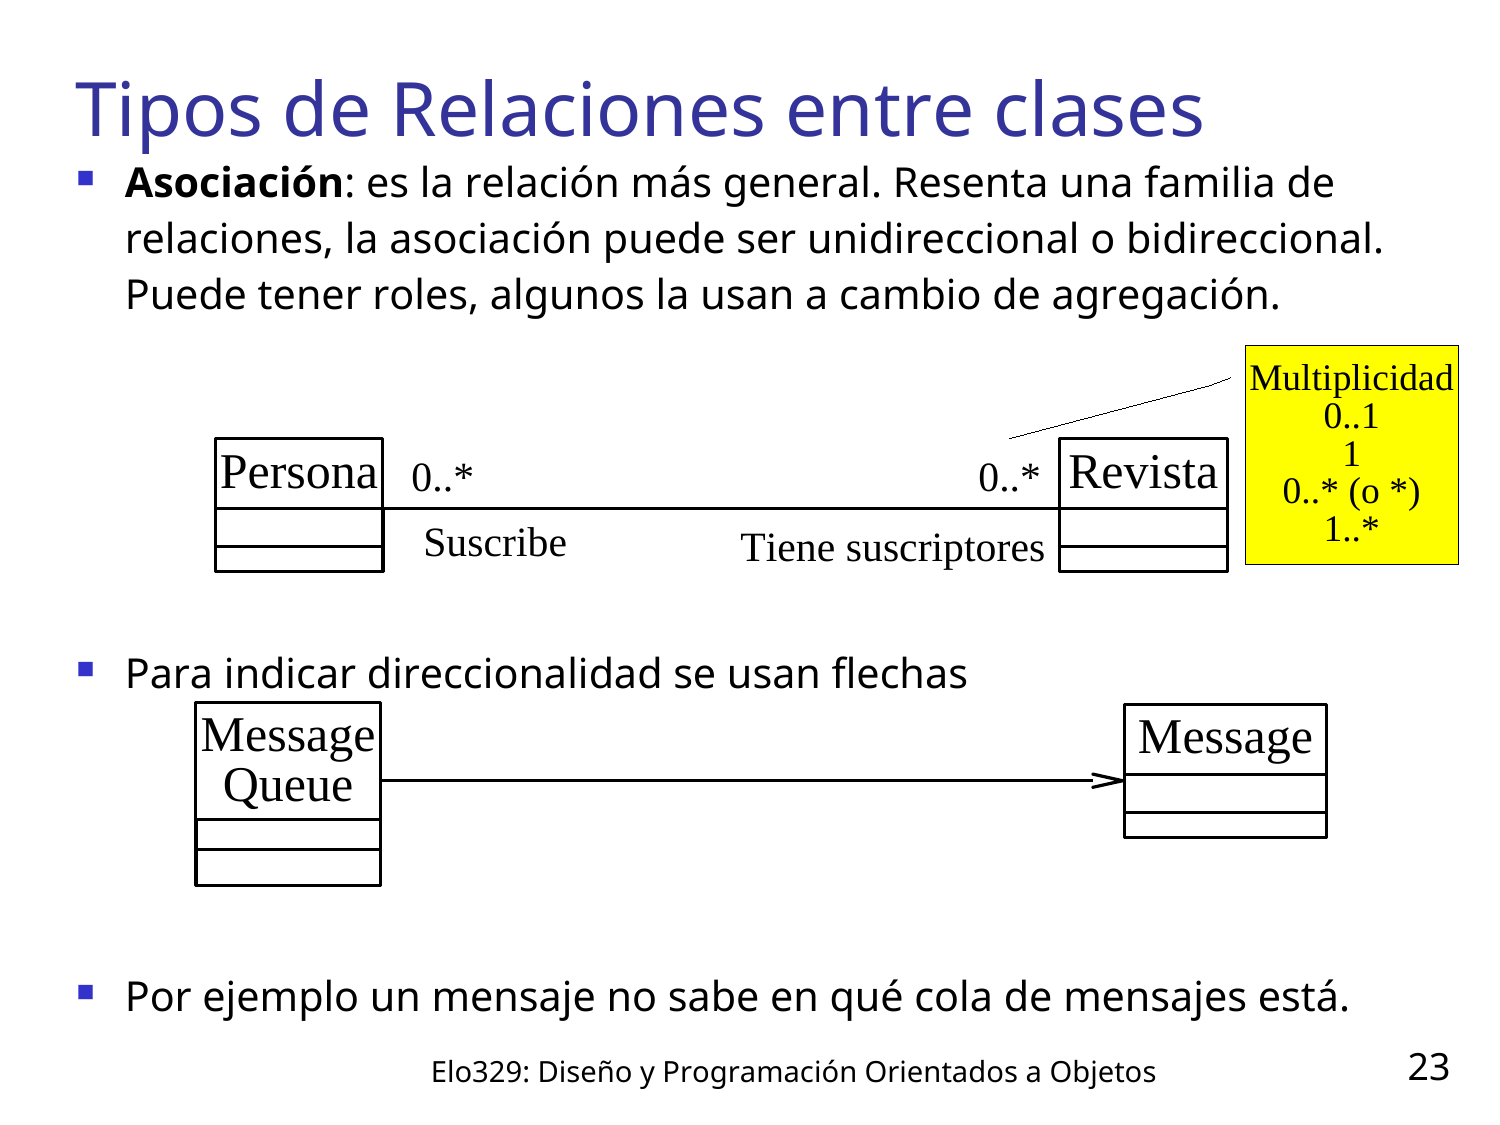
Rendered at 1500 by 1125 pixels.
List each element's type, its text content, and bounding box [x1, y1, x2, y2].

title Tipos de Relaciones entre clases [75, 25, 1449, 188]
text_box Suscribe [408, 515, 628, 581]
text_box Tiene suscriptores [725, 520, 1083, 586]
list Asociación: es la relación más general. Resenta una familia de relaciones, la asociación puede ser unidireccional o bidireccional. Puede tener roles, algunos la usan a cambio de agregación. Para indicar direccionalidad se usan flechas Por ejemplo un mensaje no sabe en qué cola de mensajes está. [76, 153, 1448, 1036]
text_box 0..* [963, 450, 1183, 516]
text_box Persona [217, 510, 382, 570]
text_box Message Queue [195, 702, 381, 818]
text_box Message [1126, 776, 1325, 836]
text_box Persona [215, 438, 383, 507]
text_box 0..* [396, 451, 616, 516]
text_box Multiplicidad 0..1 1 0..* (o *) 1..* [1245, 345, 1458, 564]
text_box Message [1124, 704, 1327, 773]
text_box Message Queue [198, 821, 379, 884]
text_box Revista [1059, 438, 1228, 507]
text_box Revista [1061, 510, 1226, 570]
